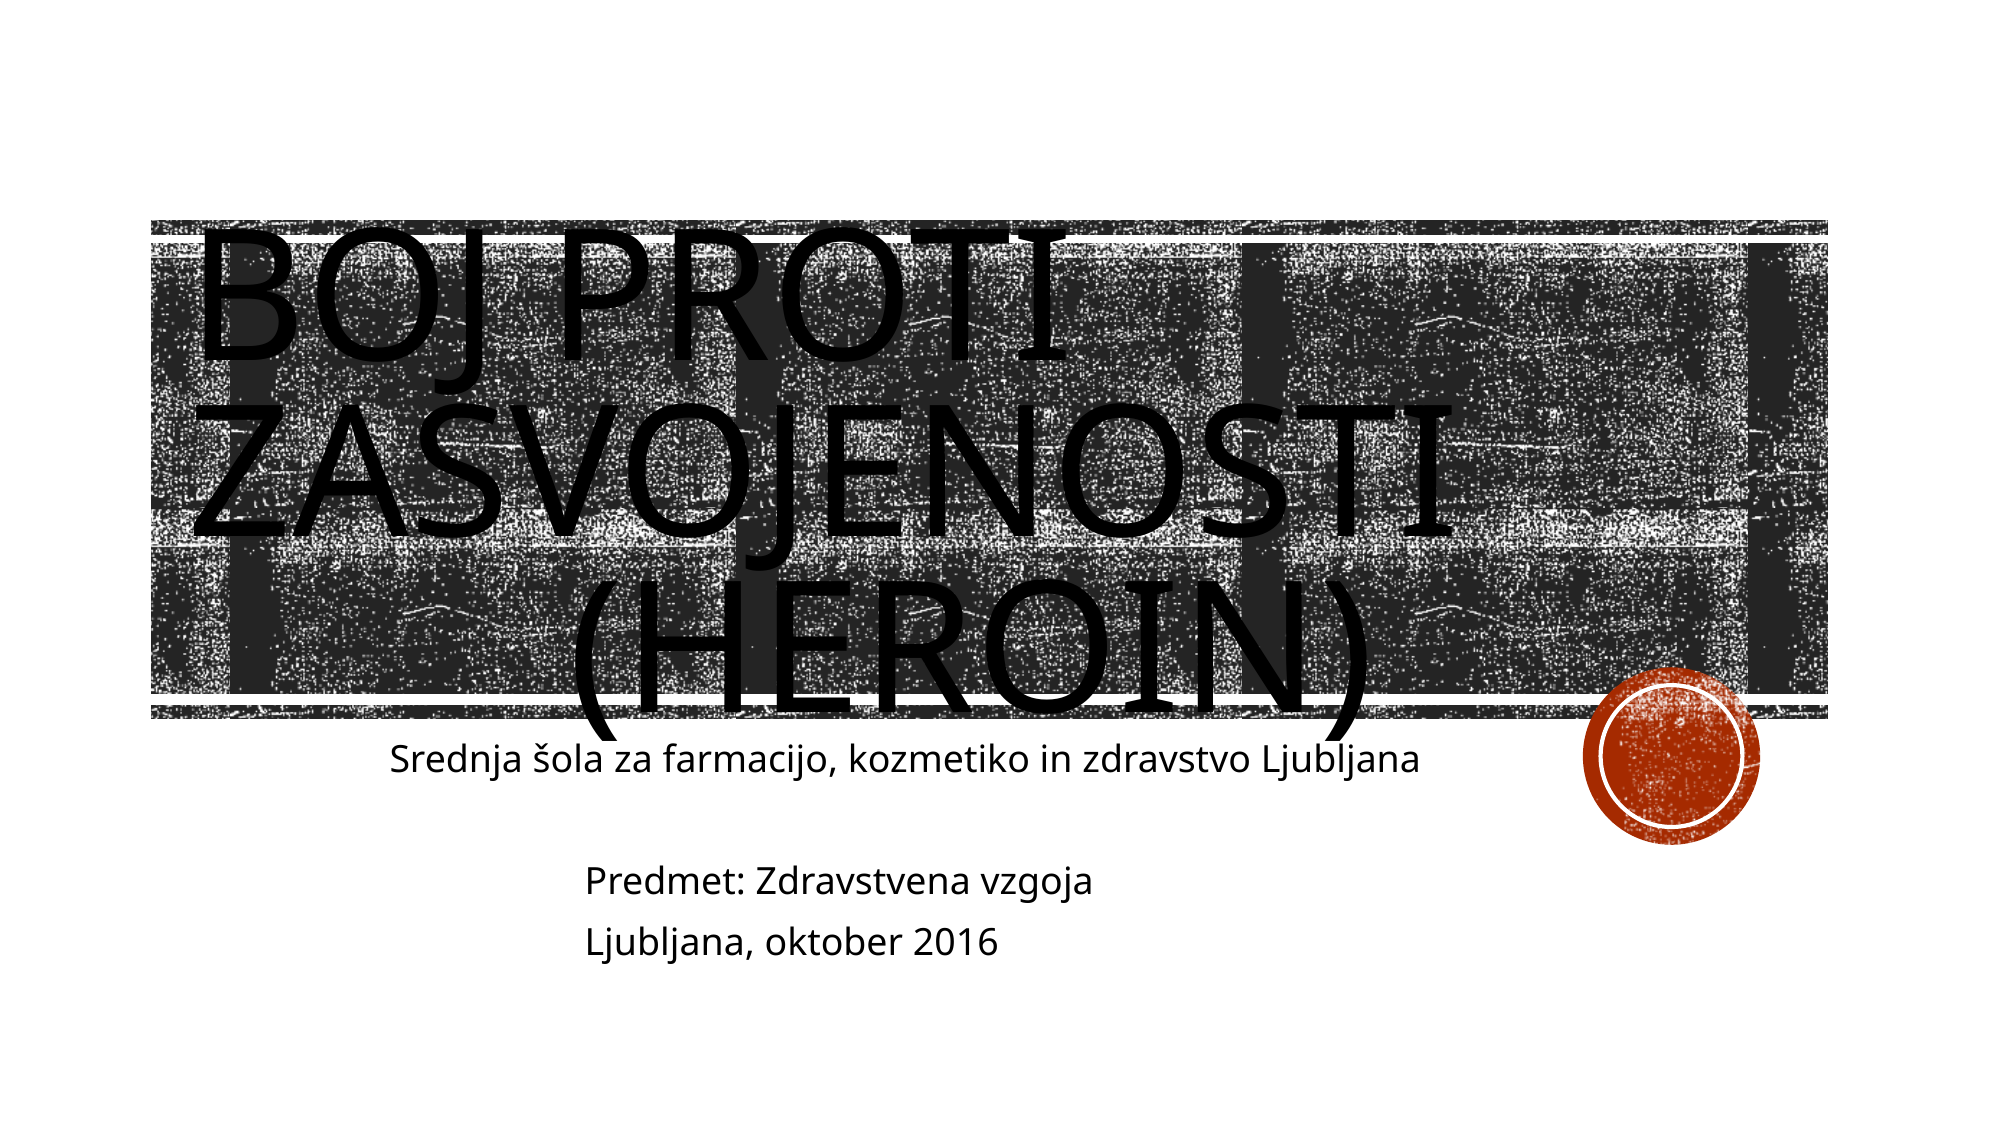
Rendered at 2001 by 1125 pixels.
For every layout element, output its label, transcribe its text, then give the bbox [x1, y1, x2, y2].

title BOJ PROTI ZASVOJENOSTI (heroin) [172, 234, 1808, 733]
picture [1606, 733, 1740, 824]
subtitle Srednja šola za farmacijo, kozmetiko in zdravstvo Ljubljana Predmet: Zdravstvena vzgoja Ljubljana, oktober 2016 [374, 732, 1606, 1100]
picture [1606, 733, 1761, 845]
